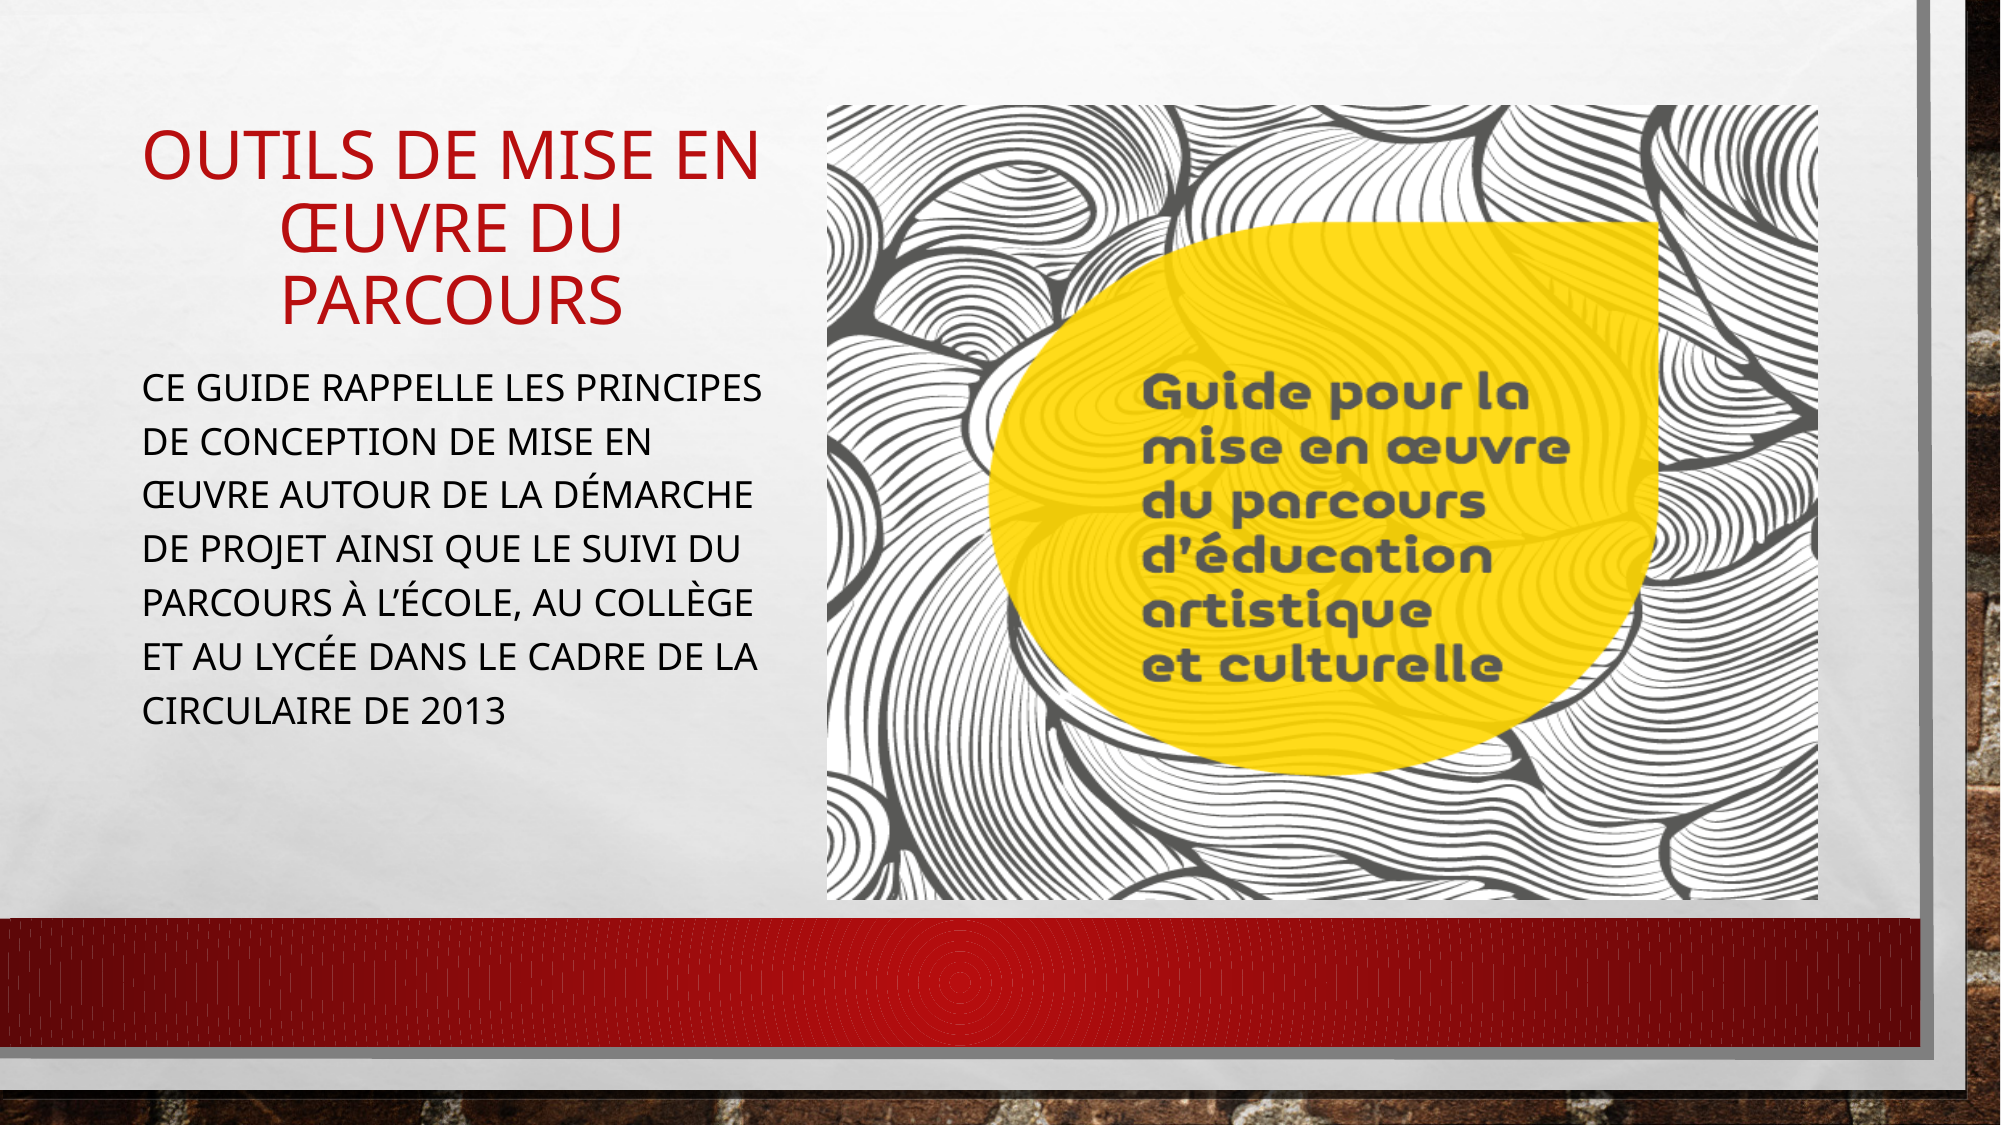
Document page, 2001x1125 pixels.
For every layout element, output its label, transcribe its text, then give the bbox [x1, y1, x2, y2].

picture [827, 105, 1818, 900]
list Ce guide rappelle les principes de conception de mise en œuvre autour de la démarche de projet ainsi que le suivi du parcours à l’école, au collège et au lycée dans le cadre de la circulaire de 2013 [113, 347, 791, 882]
title Outils de mise en œuvre du parcours [113, 112, 791, 347]
